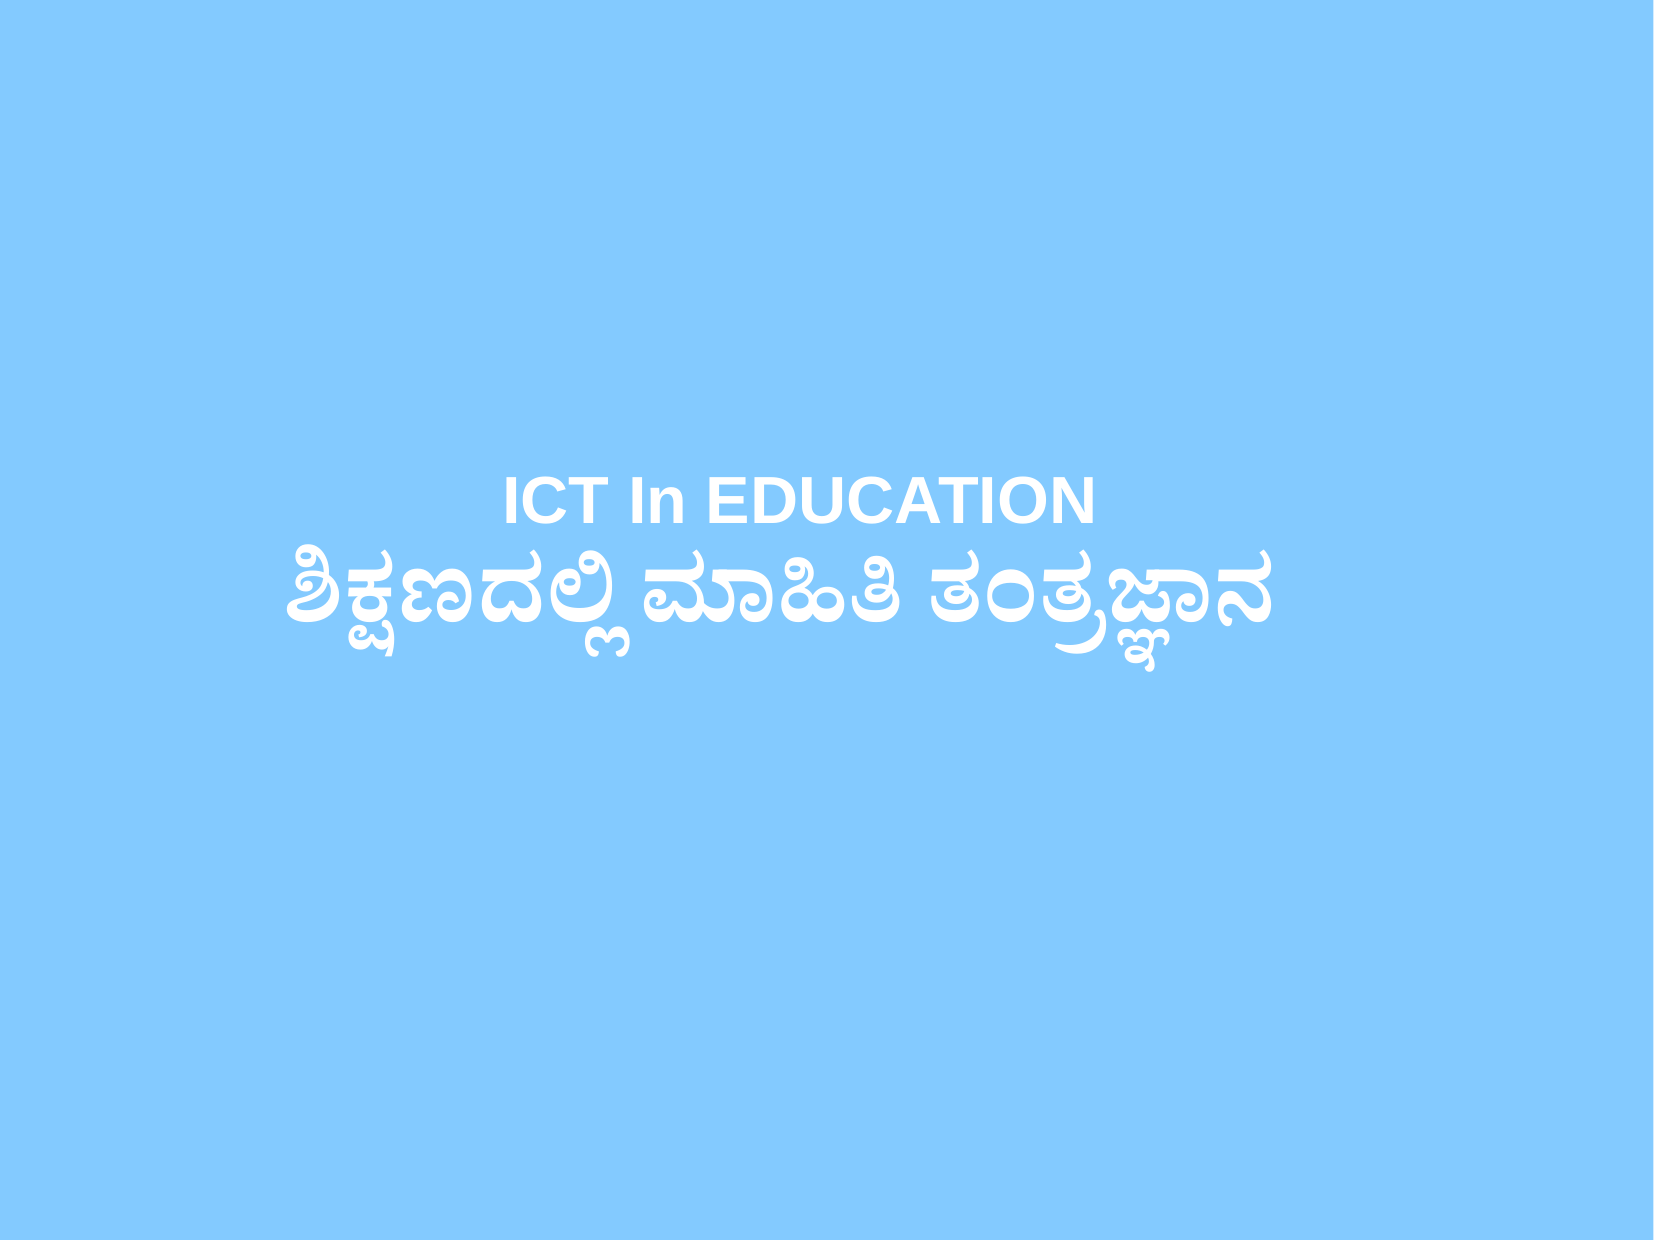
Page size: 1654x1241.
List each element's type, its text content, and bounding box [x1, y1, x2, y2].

subtitle ICT In EDUCATION ಶಿಕ್ಷಣದಲ್ಲಿ ಮಾಹಿತಿ ತಂತ್ರಜ್ಞಾನ [88, 165, 1512, 1087]
